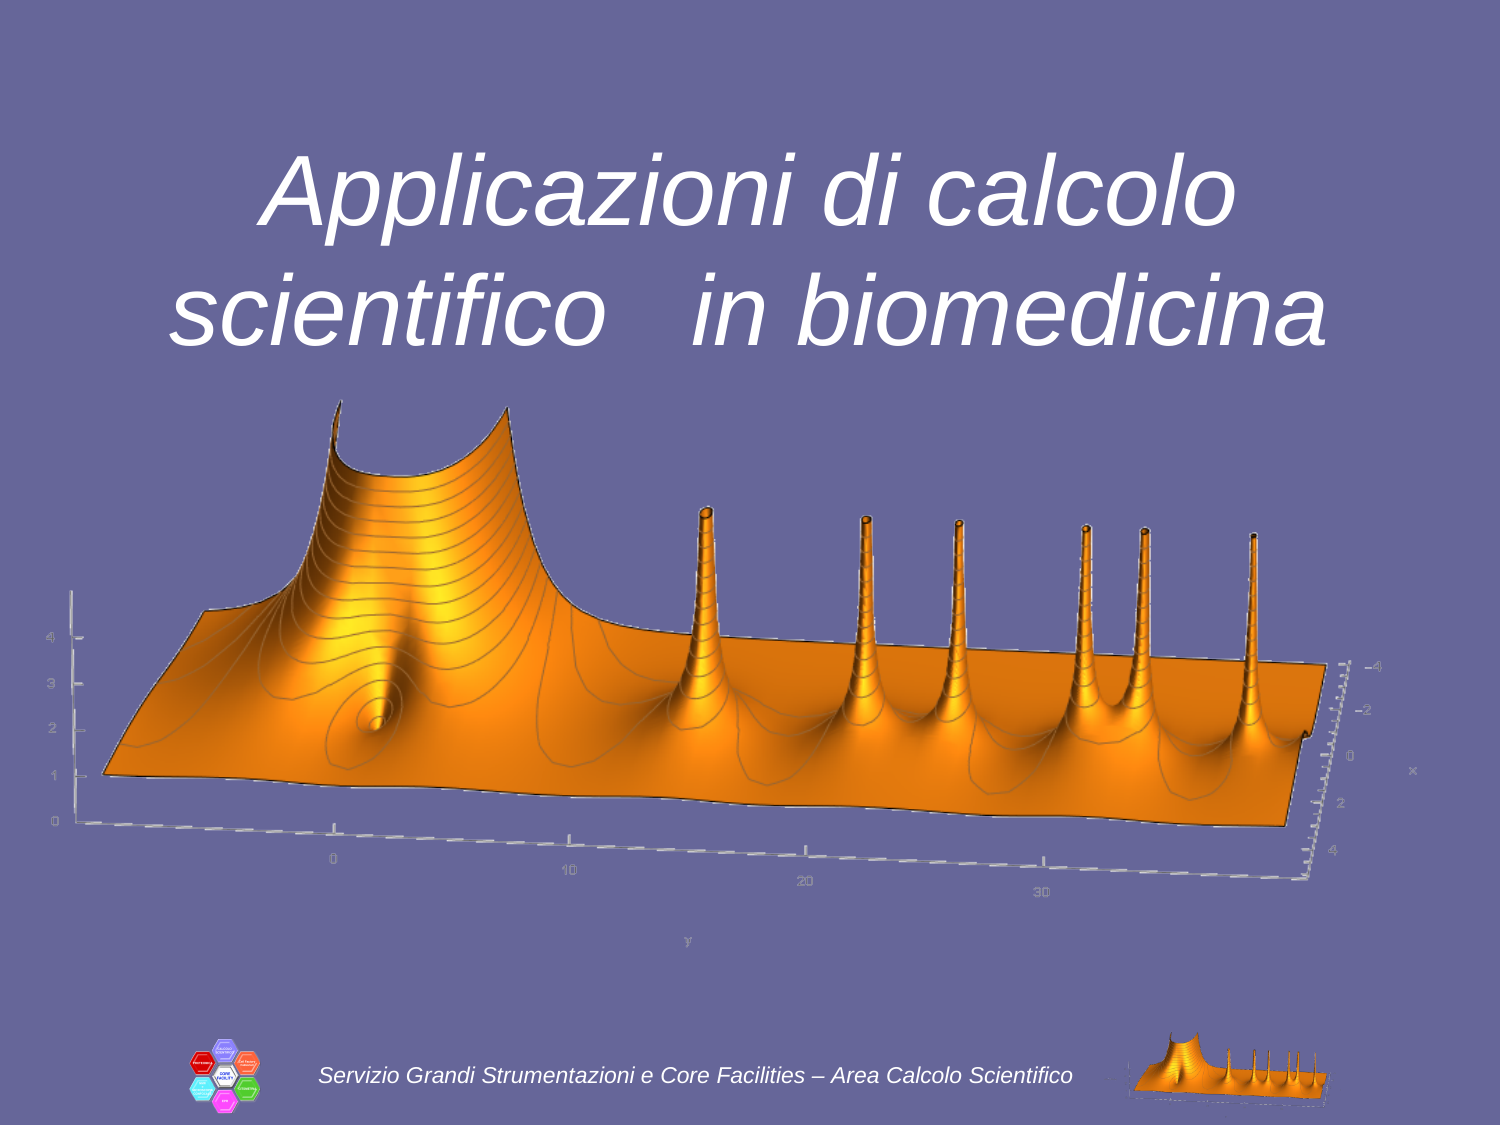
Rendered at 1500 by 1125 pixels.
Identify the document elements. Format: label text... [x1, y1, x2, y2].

title Applicazioni di calcolo scientifico in biomedicina [75, 151, 1426, 339]
picture [183, 1034, 266, 1118]
picture [0, 389, 1418, 950]
picture [1104, 1029, 1341, 1118]
